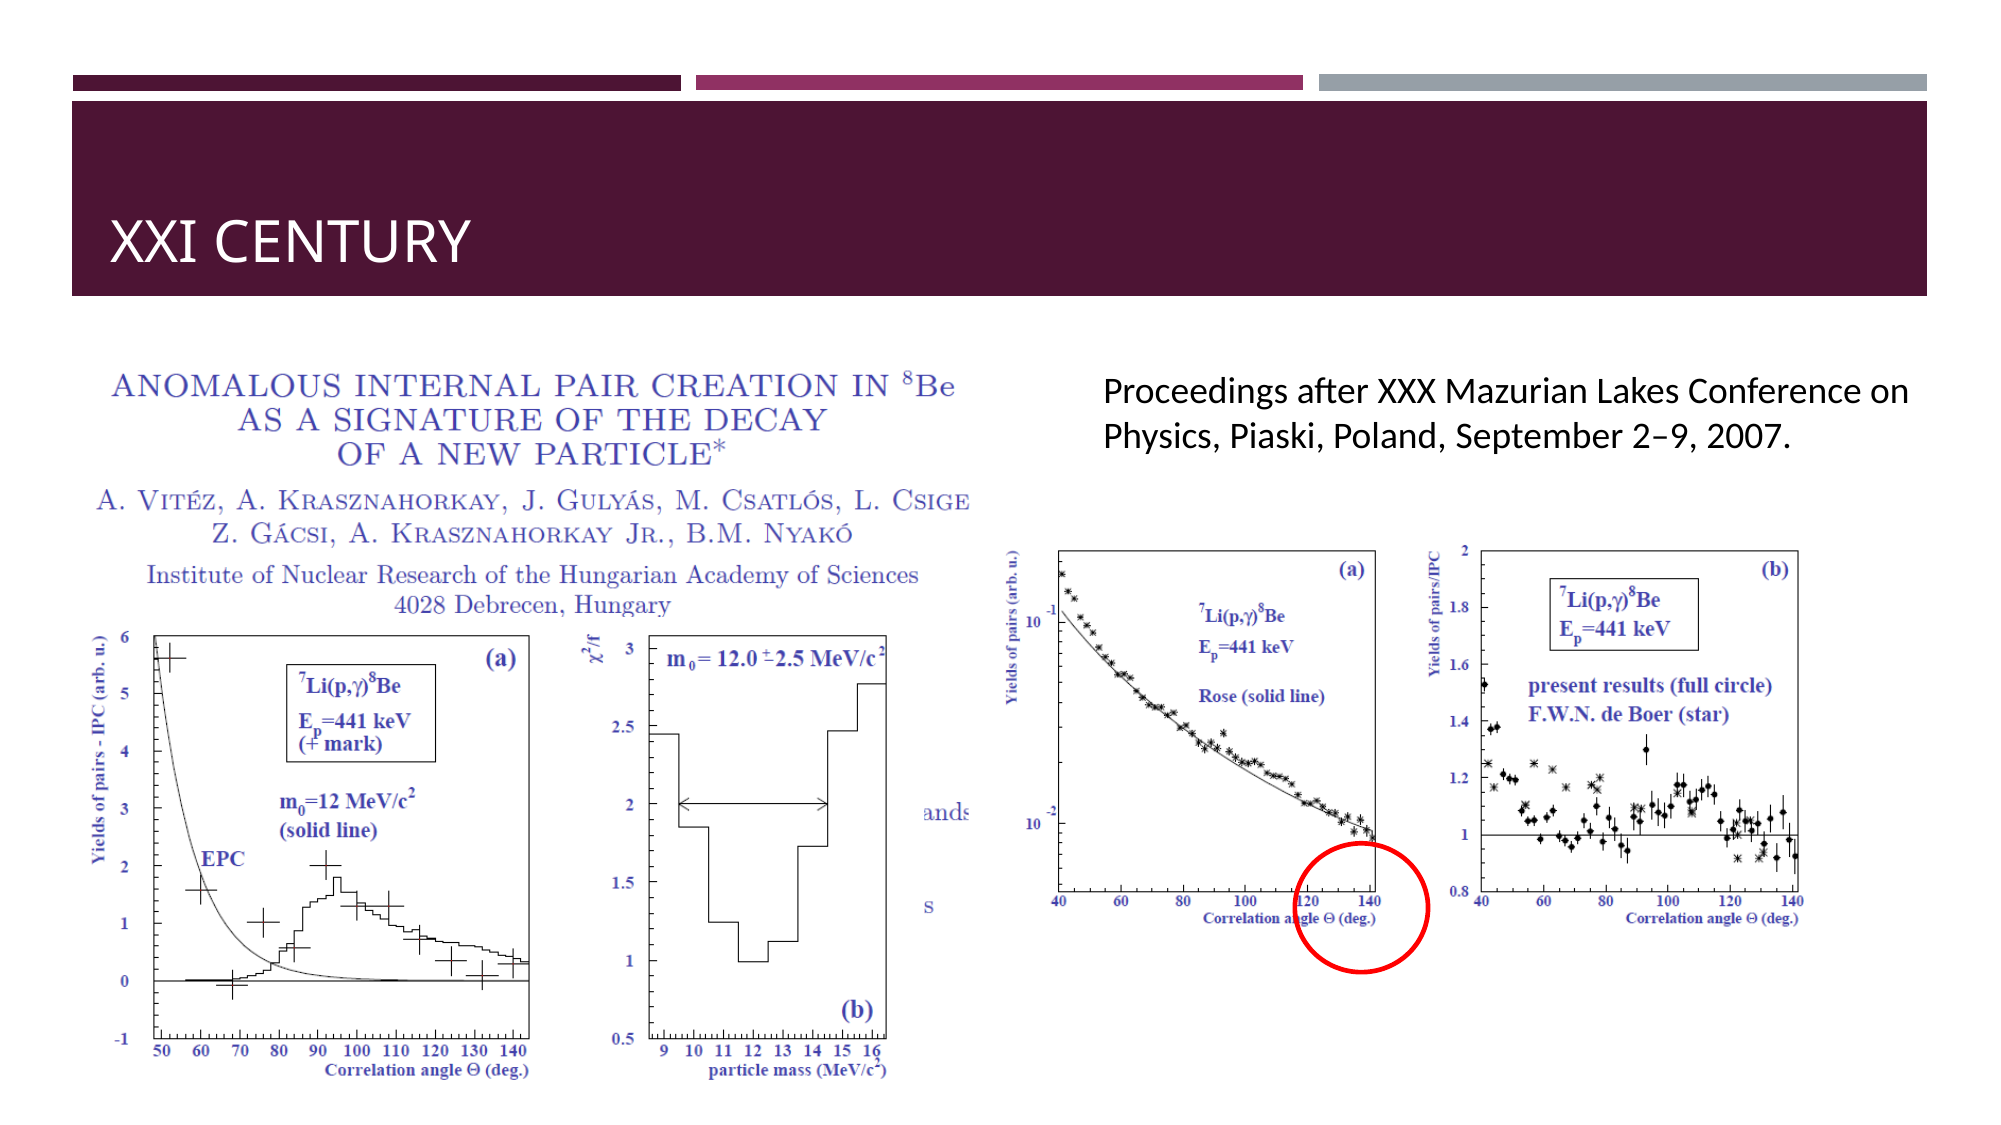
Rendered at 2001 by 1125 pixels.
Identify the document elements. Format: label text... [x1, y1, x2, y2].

picture [1298, 846, 1425, 933]
text_box Proceedings after XXX Mazurian Lakes Conference on Physics, Piaski, Poland, September 2–9, 2007. [1088, 358, 2000, 465]
title XXI century [95, 115, 1905, 282]
picture [37, 346, 1823, 1096]
